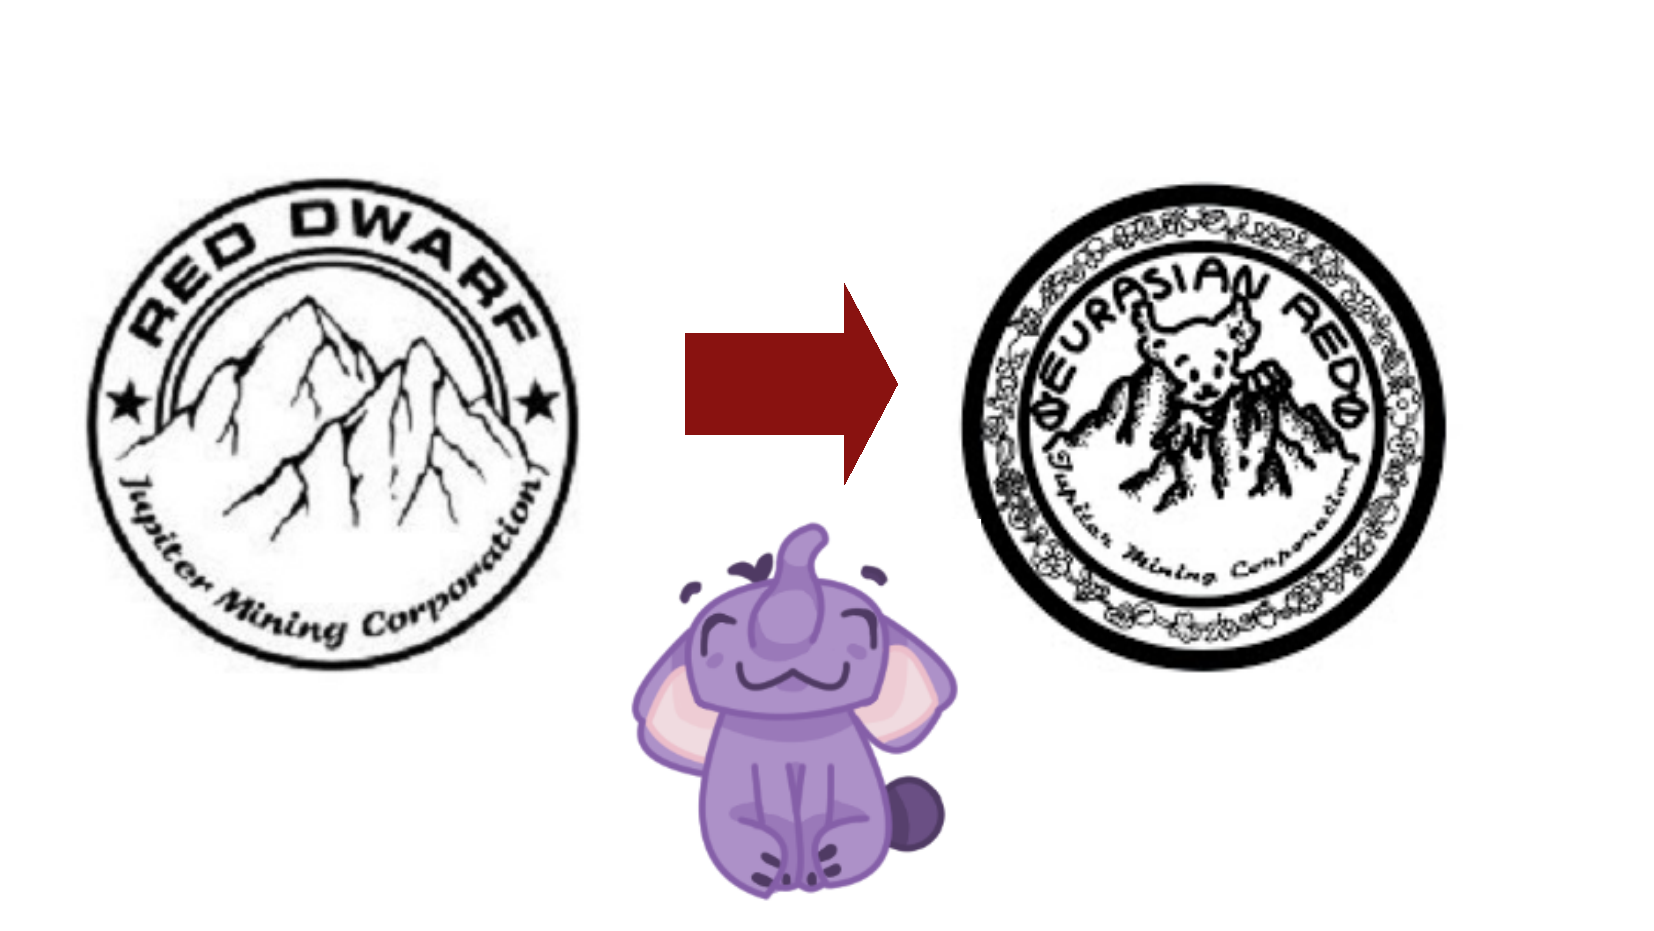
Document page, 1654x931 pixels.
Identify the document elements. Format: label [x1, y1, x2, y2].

text_box [685, 283, 898, 485]
picture [4, 106, 1654, 929]
